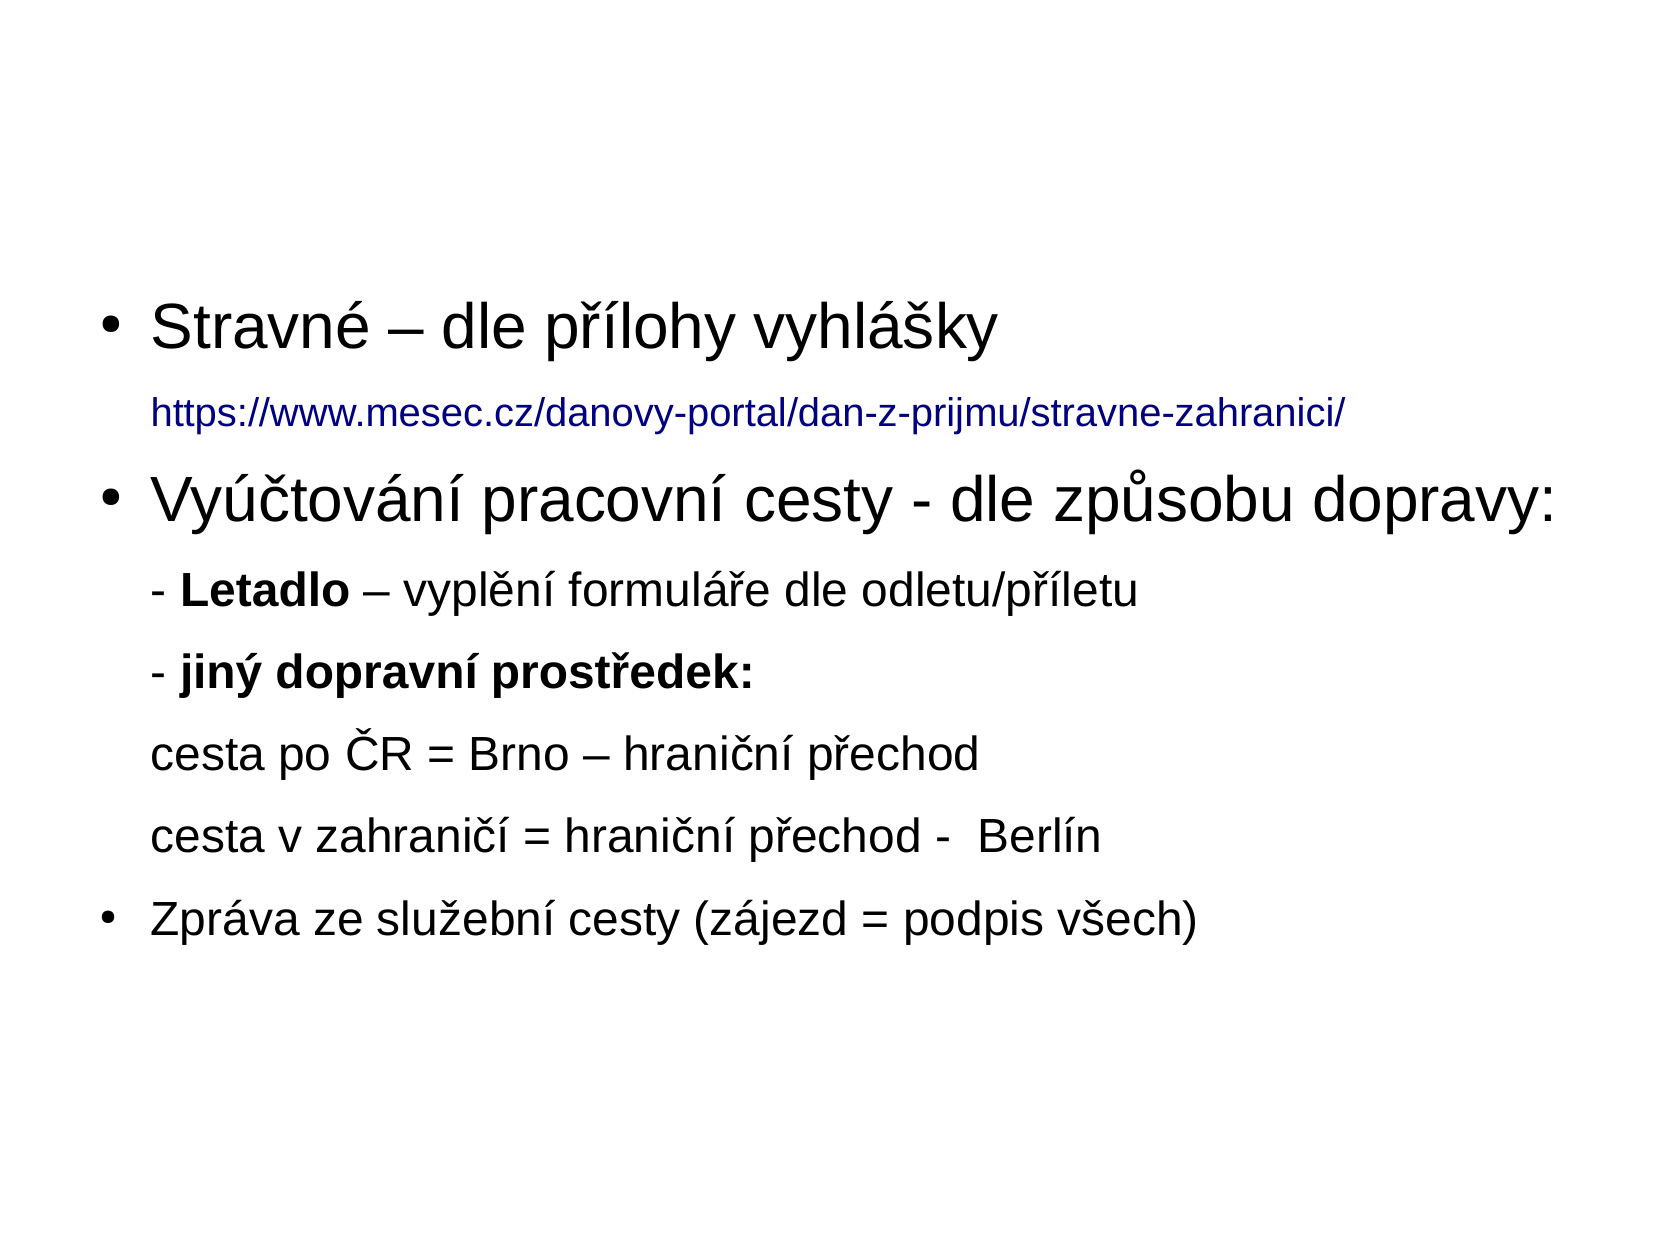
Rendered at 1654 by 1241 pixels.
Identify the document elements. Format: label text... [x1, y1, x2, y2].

list Stravné – dle přílohy vyhlášky https://www.mesec.cz/danovy-portal/dan-z-prijmu/stravne-zahranici/ Vyúčtování pracovní cesty - dle způsobu dopravy: - Letadlo – vyplění formuláře dle odletu/příletu - jiný dopravní prostředek: cesta po ČR = Brno – hraniční přechod cesta v zahraničí = hraniční přechod - Berlín Zpráva ze služební cesty (zájezd = podpis všech) [82, 290, 1571, 1010]
